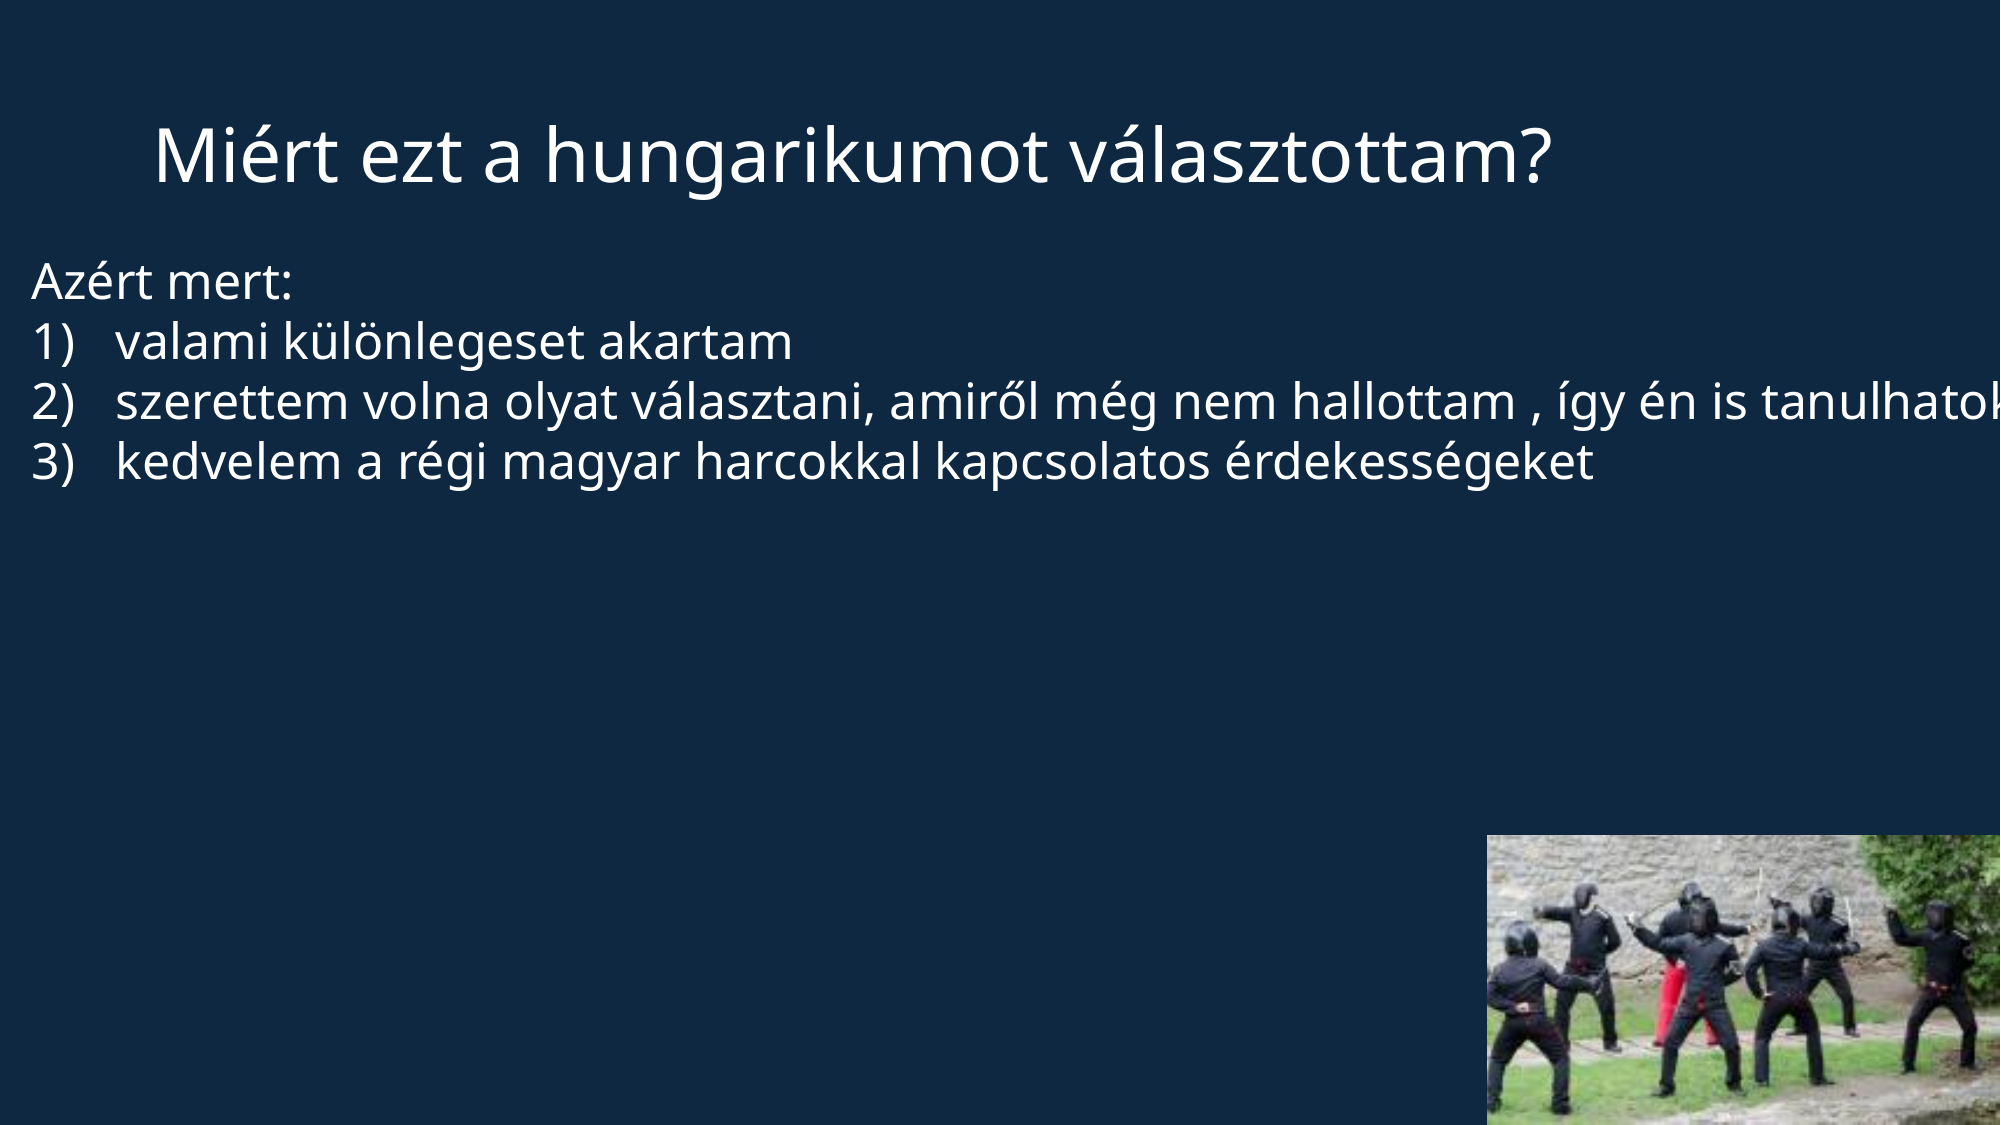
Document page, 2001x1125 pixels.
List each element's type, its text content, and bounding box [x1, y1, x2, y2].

picture [1487, 835, 2000, 1125]
title Miért ezt a hungarikumot választottam? [137, 50, 1863, 241]
text_box Azért mert: valami különlegeset akartam szerettem volna olyat választani, amiről még nem hallottam , így én is tanulhatok kedvelem a régi magyar harcokkal kapcsolatos érdekességeket [16, 241, 2000, 560]
